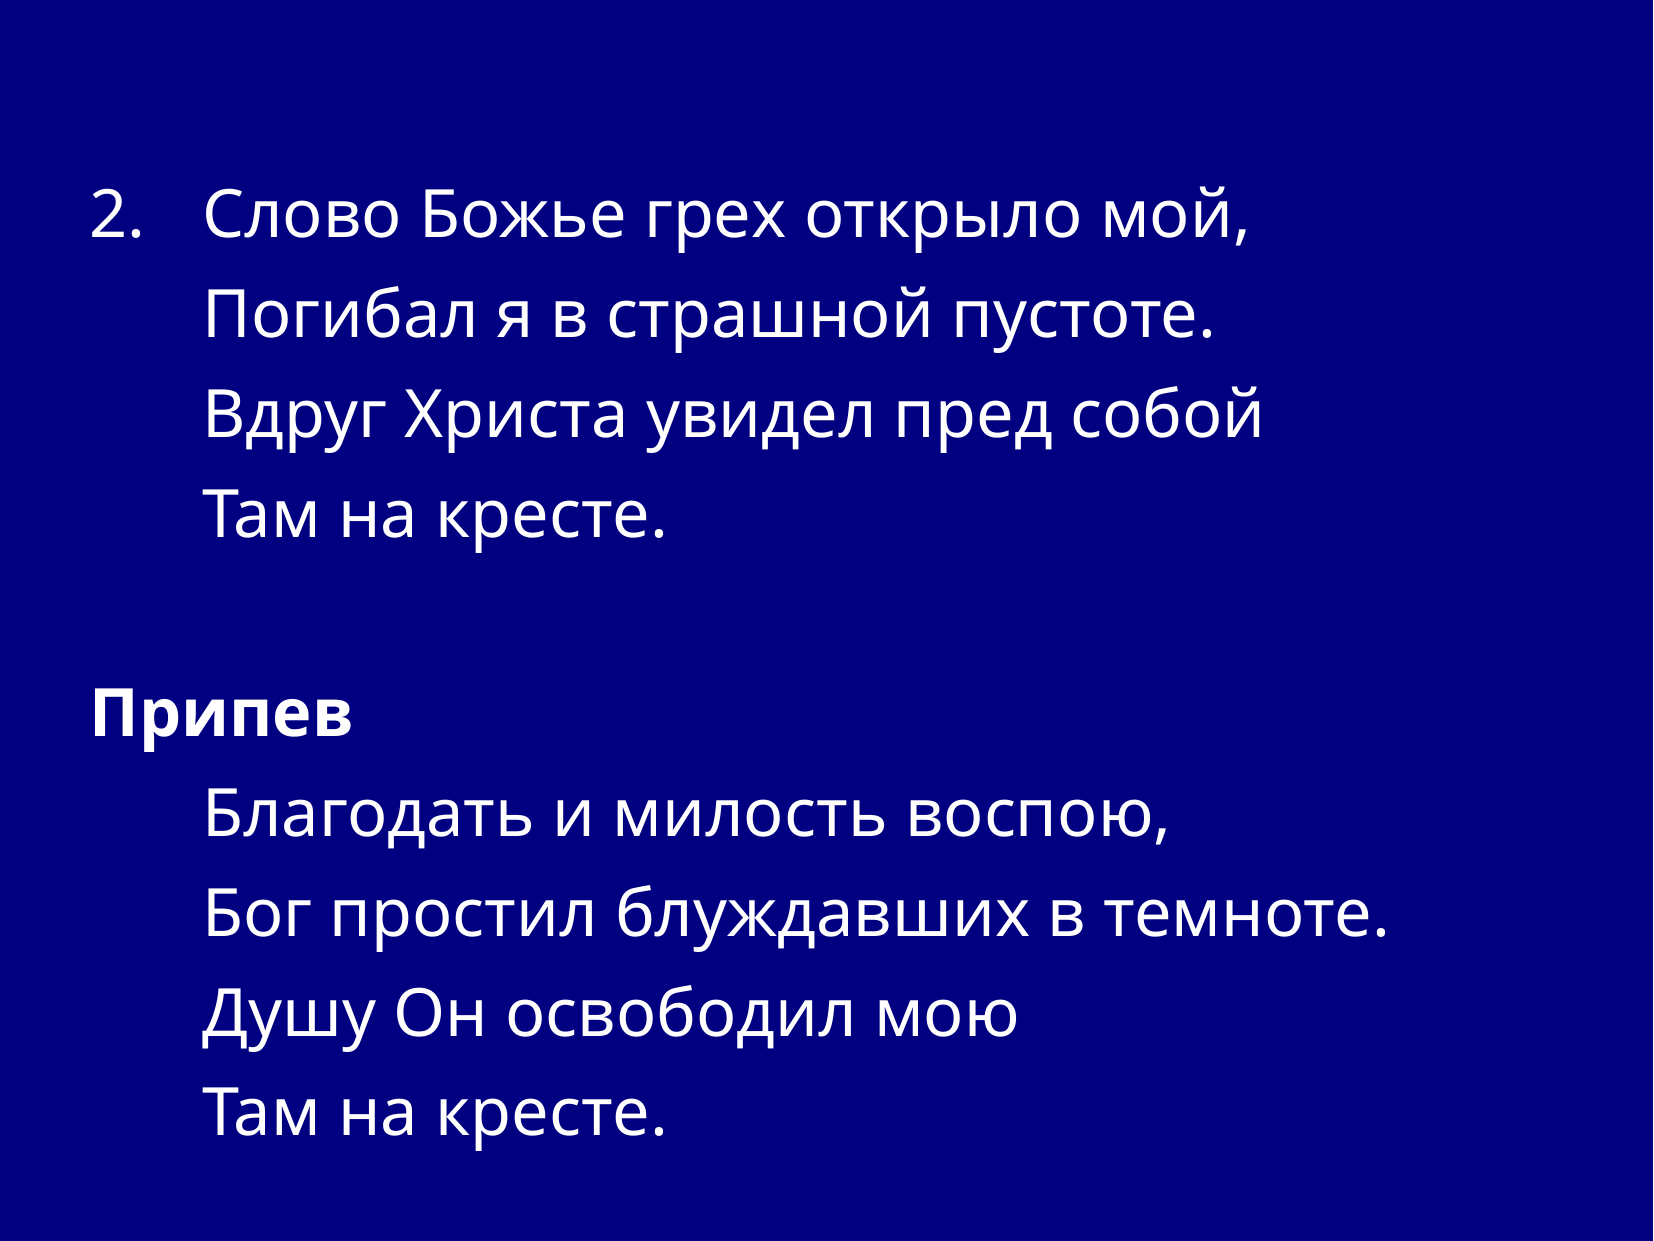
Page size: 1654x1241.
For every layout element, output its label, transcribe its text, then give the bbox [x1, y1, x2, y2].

text_box 2. Слово Божье грех открыло мой, Погибал я в страшной пустоте. Вдруг Христа увидел пред собой Там на кресте. Припев Благодать и милость воспою, Бог простил блуждавших в темноте. Душу Он освободил мою Там на кресте. [75, 150, 1576, 1163]
